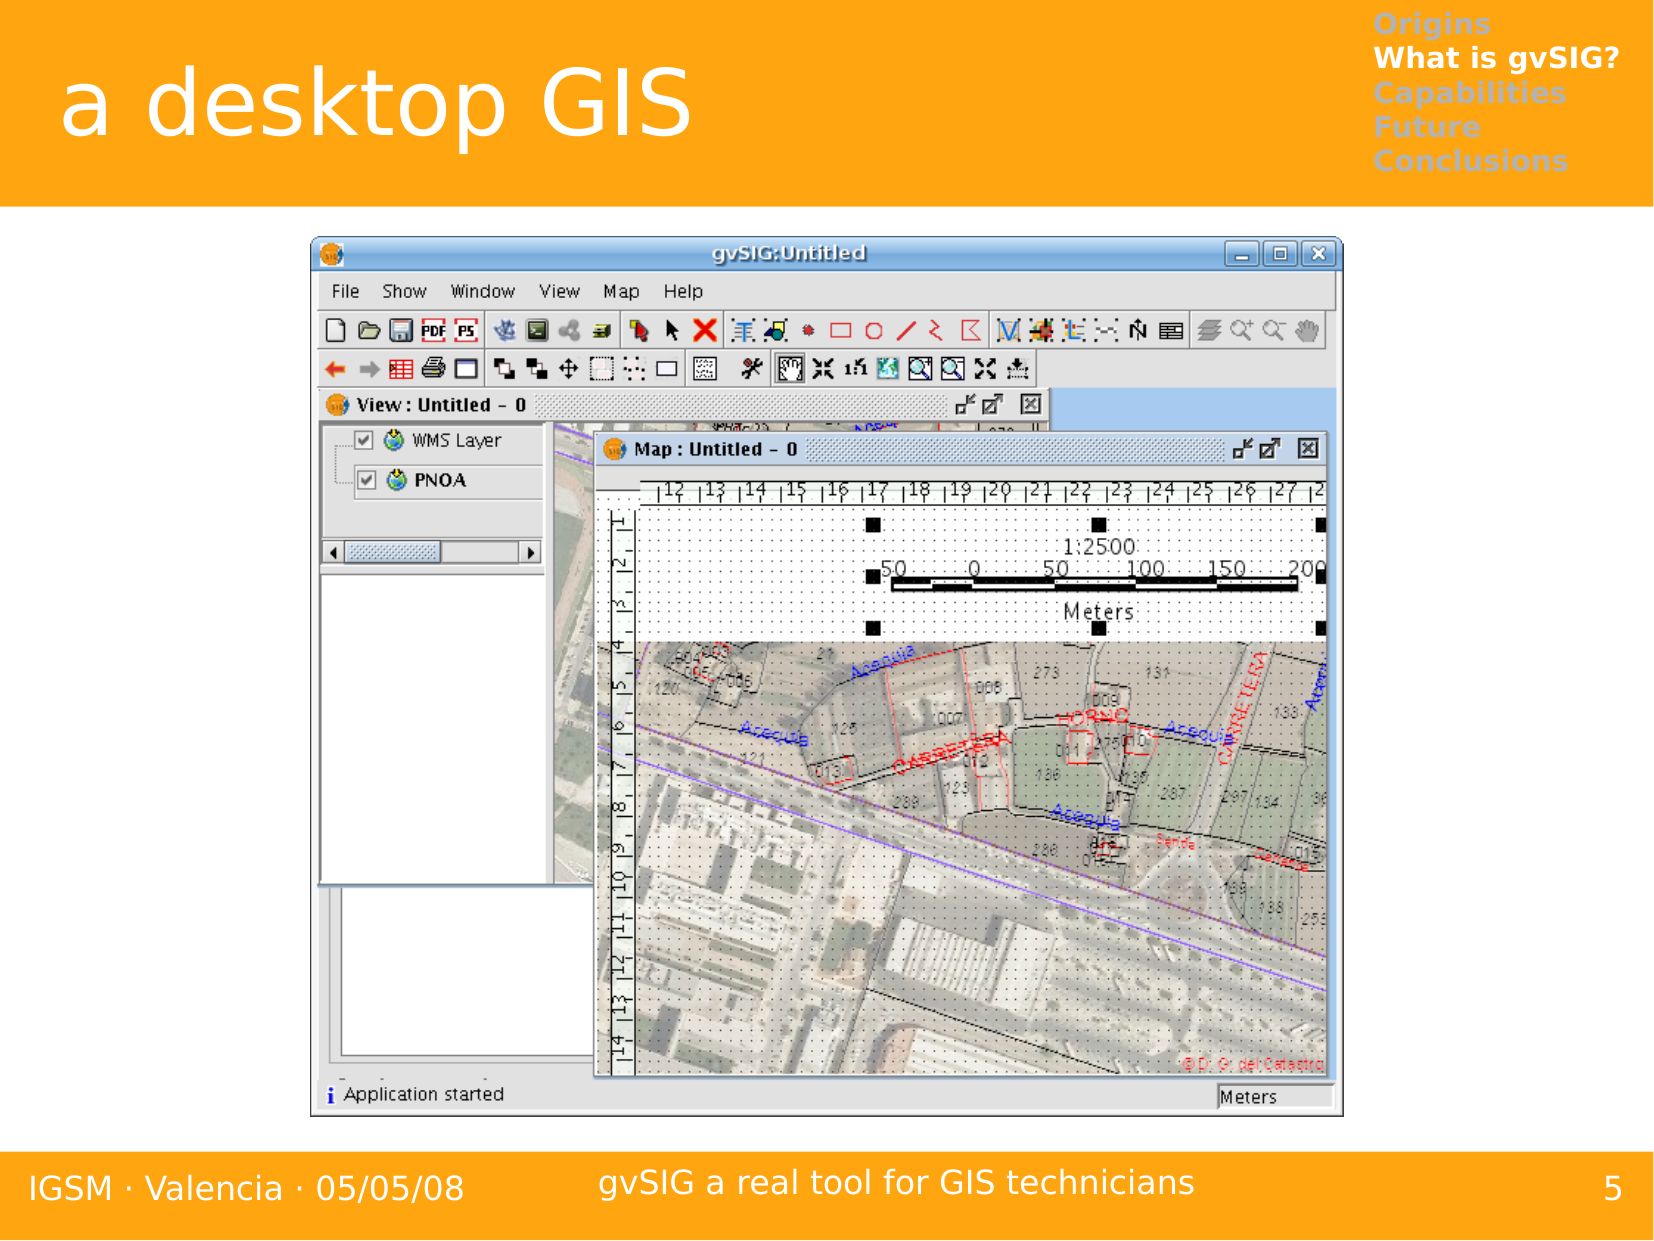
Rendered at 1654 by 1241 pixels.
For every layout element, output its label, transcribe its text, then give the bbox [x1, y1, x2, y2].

title a desktop GIS [59, 29, 1358, 178]
picture [310, 236, 1344, 1117]
text_box Origins What is gvSIG? Capabilities Future Conclusions [1358, 0, 1654, 207]
